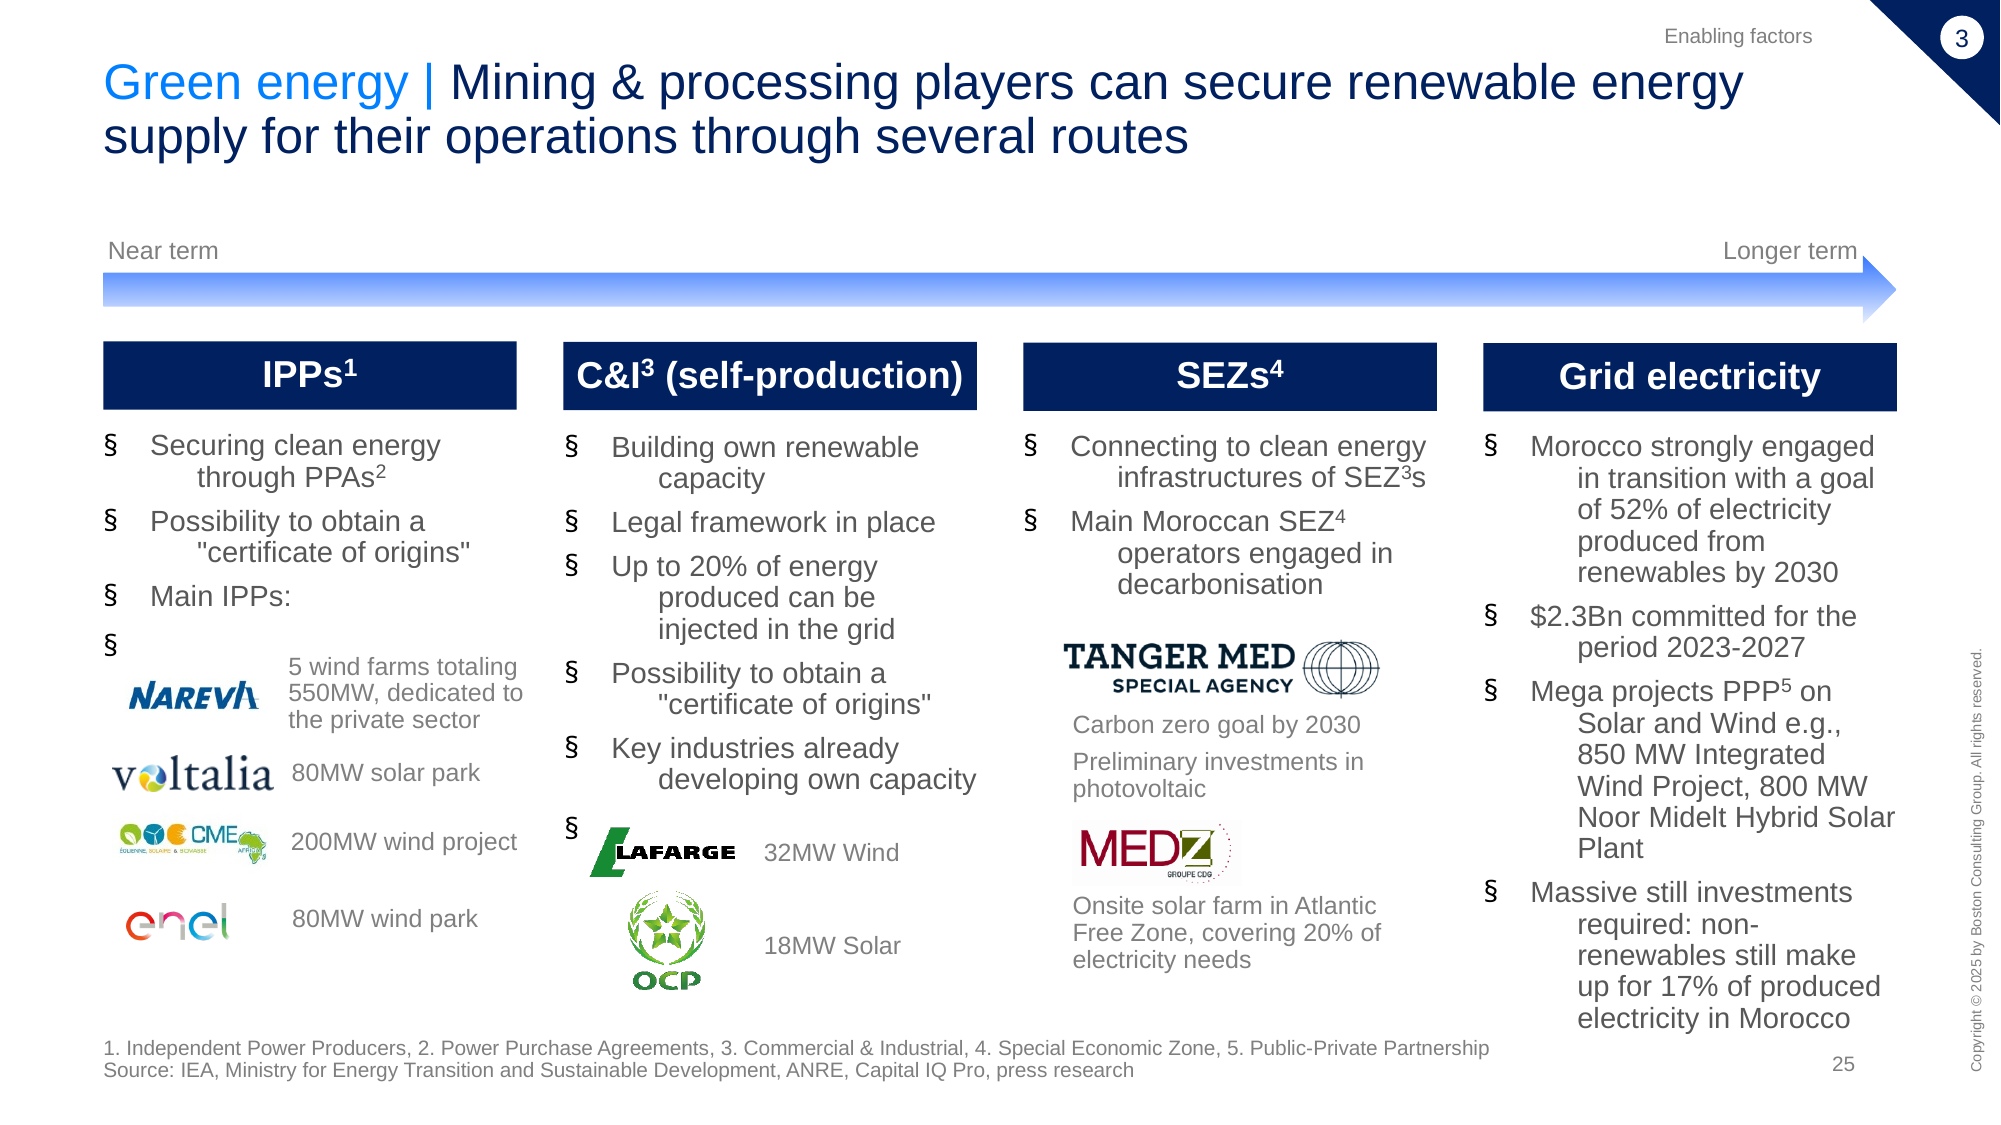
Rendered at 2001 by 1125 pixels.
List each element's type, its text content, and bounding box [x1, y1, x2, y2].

picture [112, 675, 274, 713]
text_box Morocco strongly engaged in transition with a goal of 52% of electricity produced from renewables by 2030 $2.3Bn committed for the period 2023-2027 Mega projects PPP5 on Solar and Wind e.g., 850 MW Integrated Wind Project, 800 MW Noor Midelt Hybrid Solar Plant Massive still investments required: non-renewables still make up for 17% of produced electricity in Morocco [1483, 431, 1897, 500]
picture [1052, 634, 1391, 700]
picture [628, 891, 705, 990]
picture [112, 755, 274, 792]
text_box 200MW wind project [291, 829, 543, 856]
text_box 3 [1940, 15, 1984, 60]
text_box SEZs4 [1023, 342, 1437, 411]
text_box 5 wind farms totaling 550MW, dedicated to the private sector [288, 653, 540, 734]
text_box 1. Independent Power Producers, 2. Power Purchase Agreements, 3. Commercial & Industrial, 4. Special Economic Zone, 5. Public-Private Partnership Source: IEA, Ministry for Energy Transition and Sustainable Development, ANRE, Capital IQ Pro, press research [103, 1037, 1776, 1082]
text_box 80MW wind park [292, 906, 544, 933]
text_box Carbon zero goal by 2030 [1073, 712, 1388, 739]
text_box 80MW solar park [292, 760, 543, 787]
text_box Connecting to clean energy infrastructures of SEZ3s Main Moroccan SEZ4 operators engaged in decarbonisation [1023, 431, 1437, 500]
title Green energy | Mining & processing players can secure renewable energy supply for their operations through several routes [103, 55, 1897, 166]
text_box 18MW Solar [764, 933, 971, 961]
picture [589, 825, 737, 879]
text_box Onsite solar farm in Atlantic Free Zone, covering 20% of electricity needs [1073, 893, 1410, 974]
text_box [103, 262, 1897, 324]
text_box Enabling factors [1664, 14, 1881, 56]
text_box Longer term [1723, 238, 1870, 265]
text_box Securing clean energy through PPAs2 Possibility to obtain a "certificate of origins" Main IPPs: [103, 430, 517, 499]
text_box Grid electricity [1483, 343, 1897, 412]
text_box C&I3 (self-production) [563, 341, 977, 411]
text_box IPPs1 [103, 341, 517, 410]
picture [112, 810, 274, 974]
text_box [1869, 0, 2000, 126]
text_box Near term [108, 238, 255, 265]
text_box 32MW Wind [764, 840, 958, 867]
picture [1072, 820, 1242, 886]
text_box Building own renewable capacity Legal framework in place Up to 20% of energy produced can be injected in the grid Possibility to obtain a "certificate of origins" Key industries already developing own capacity [564, 431, 978, 501]
text_box Preliminary investments in photovoltaic [1073, 749, 1410, 803]
